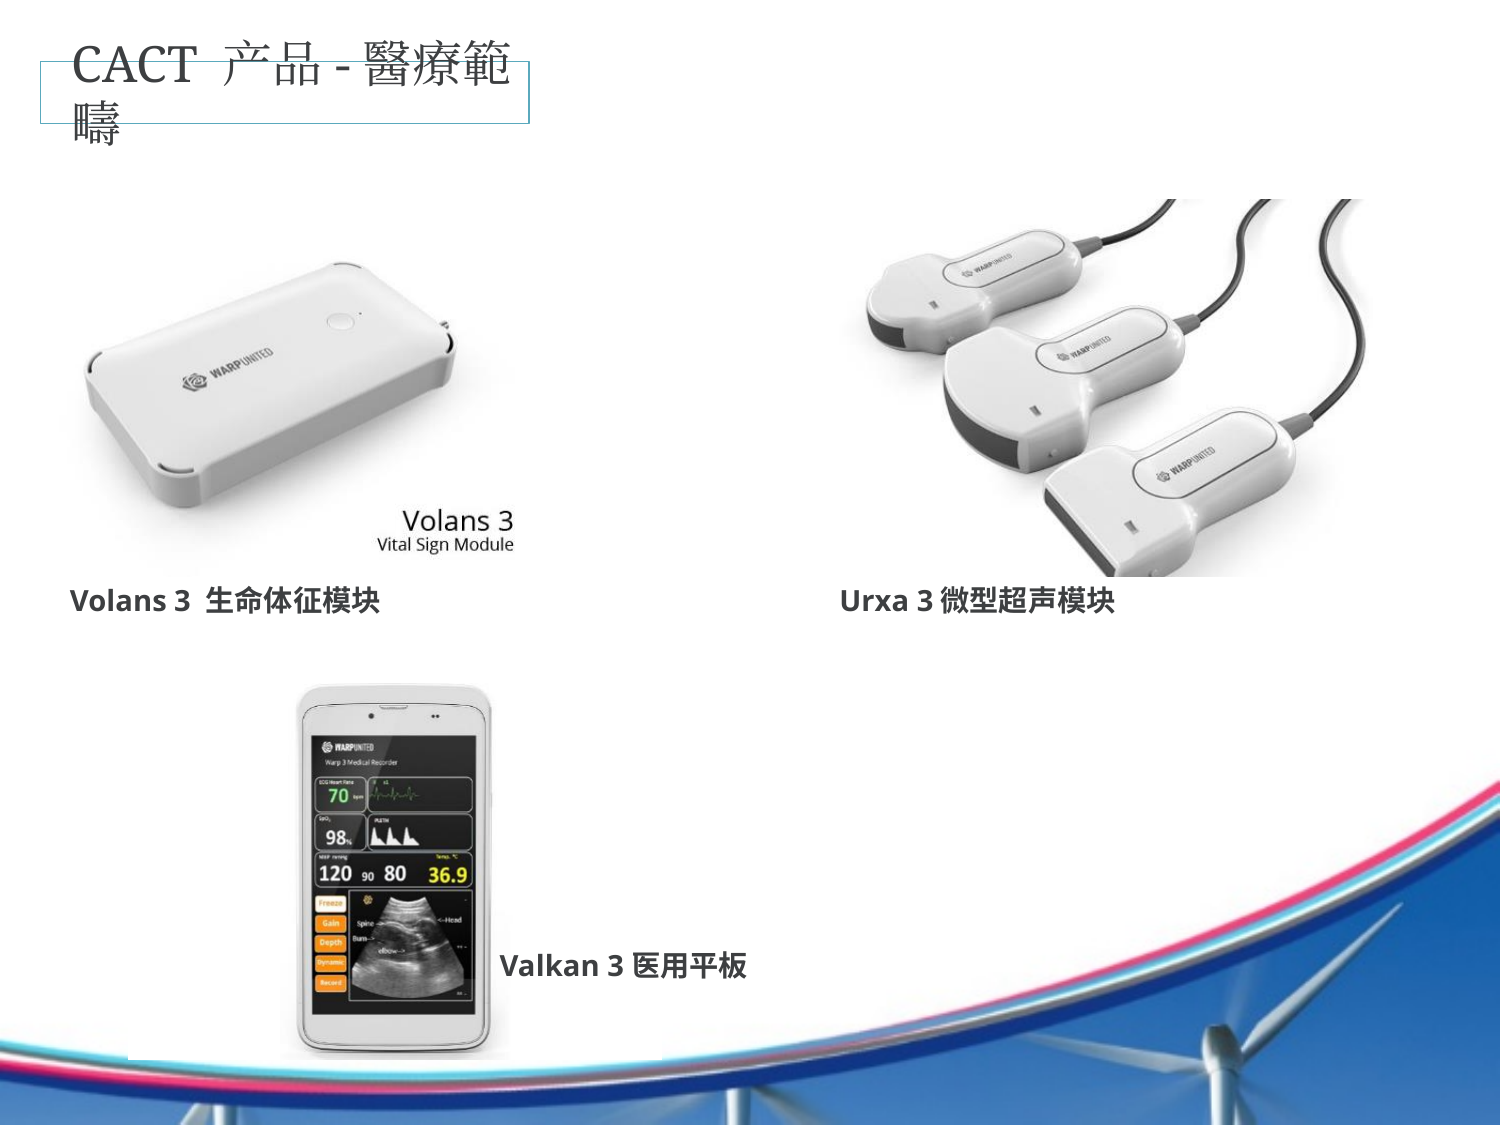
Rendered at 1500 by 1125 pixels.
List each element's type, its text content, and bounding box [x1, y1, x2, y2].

text_box Urxa 3微型超声模块 [839, 576, 1269, 624]
text_box Volans 3 生命体征模块 [69, 576, 500, 624]
text_box CACT 产品-醫療範疇 [46, 24, 538, 160]
text_box Valkan 3医用平板 [499, 941, 930, 989]
picture [0, 0, 1500, 1125]
